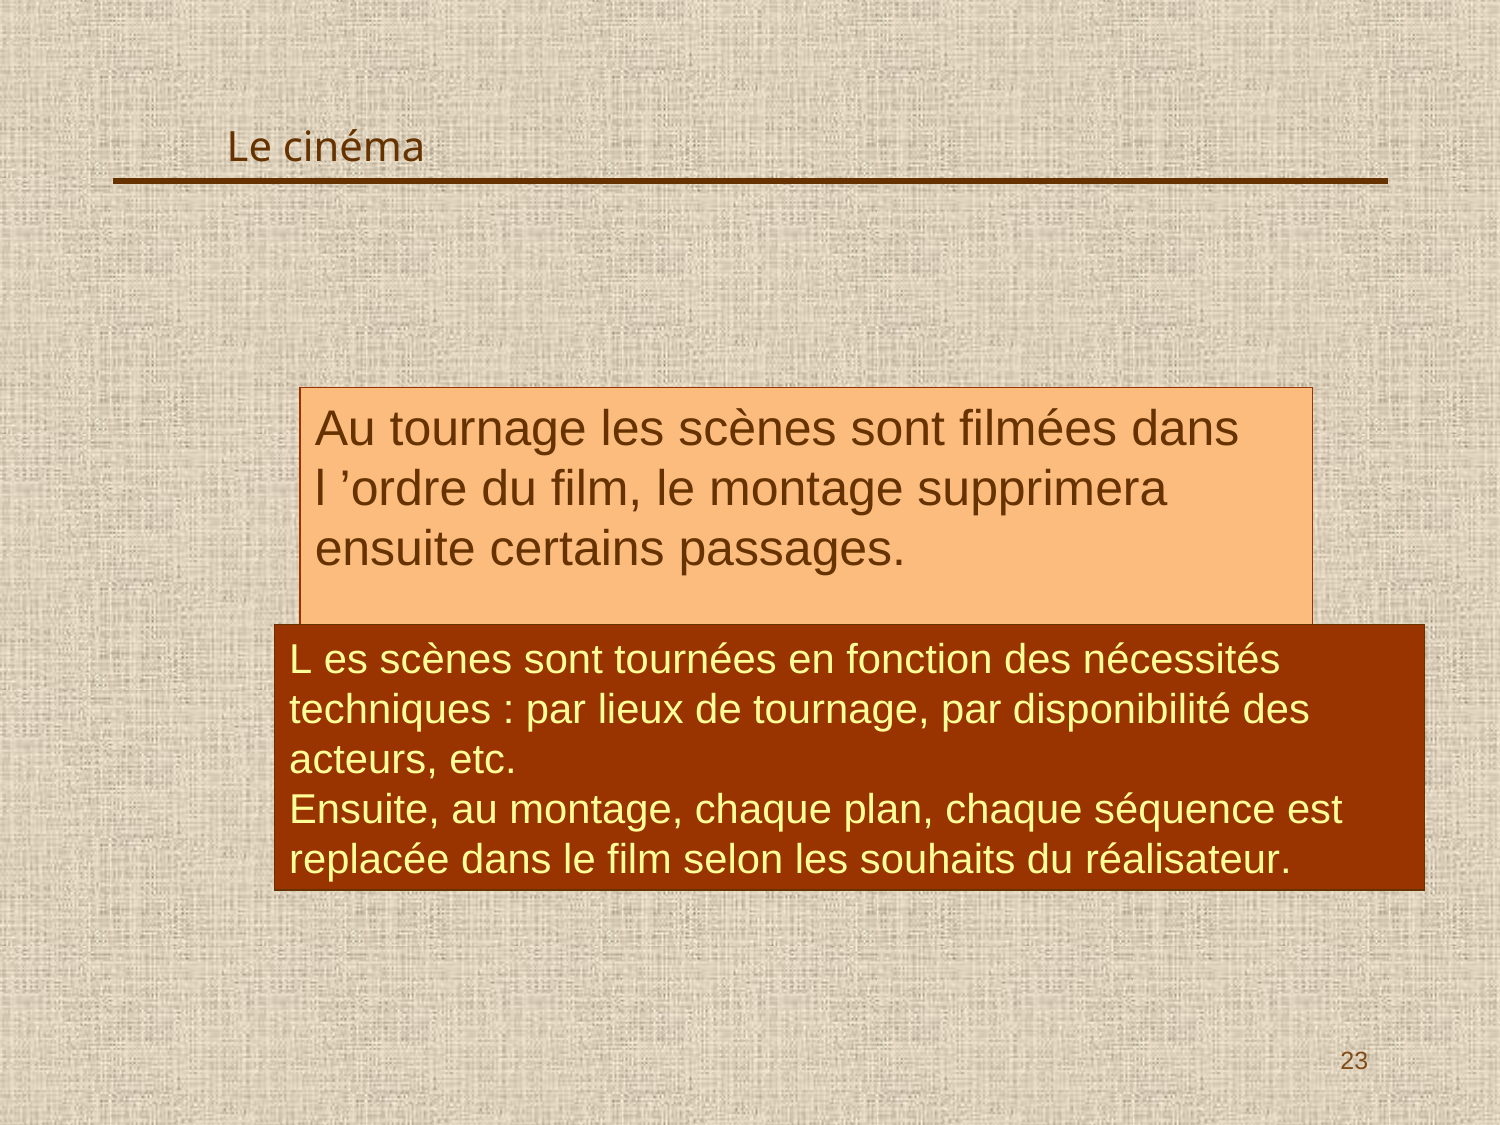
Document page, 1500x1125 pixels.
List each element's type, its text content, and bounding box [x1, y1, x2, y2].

text_box Le cinéma [211, 112, 441, 178]
picture [0, 0, 1500, 1125]
text_box Au tournage les scènes sont filmées dans l ’ordre du film, le montage supprimera ensuite certains passages. V / F ? [299, 387, 1313, 624]
text_box L es scènes sont tournées en fonction des nécessités techniques : par lieux de tournage, par disponibilité des acteurs, etc. Ensuite, au montage, chaque plan, chaque séquence est replacée dans le film selon les souhaits du réalisateur. [274, 624, 1425, 891]
